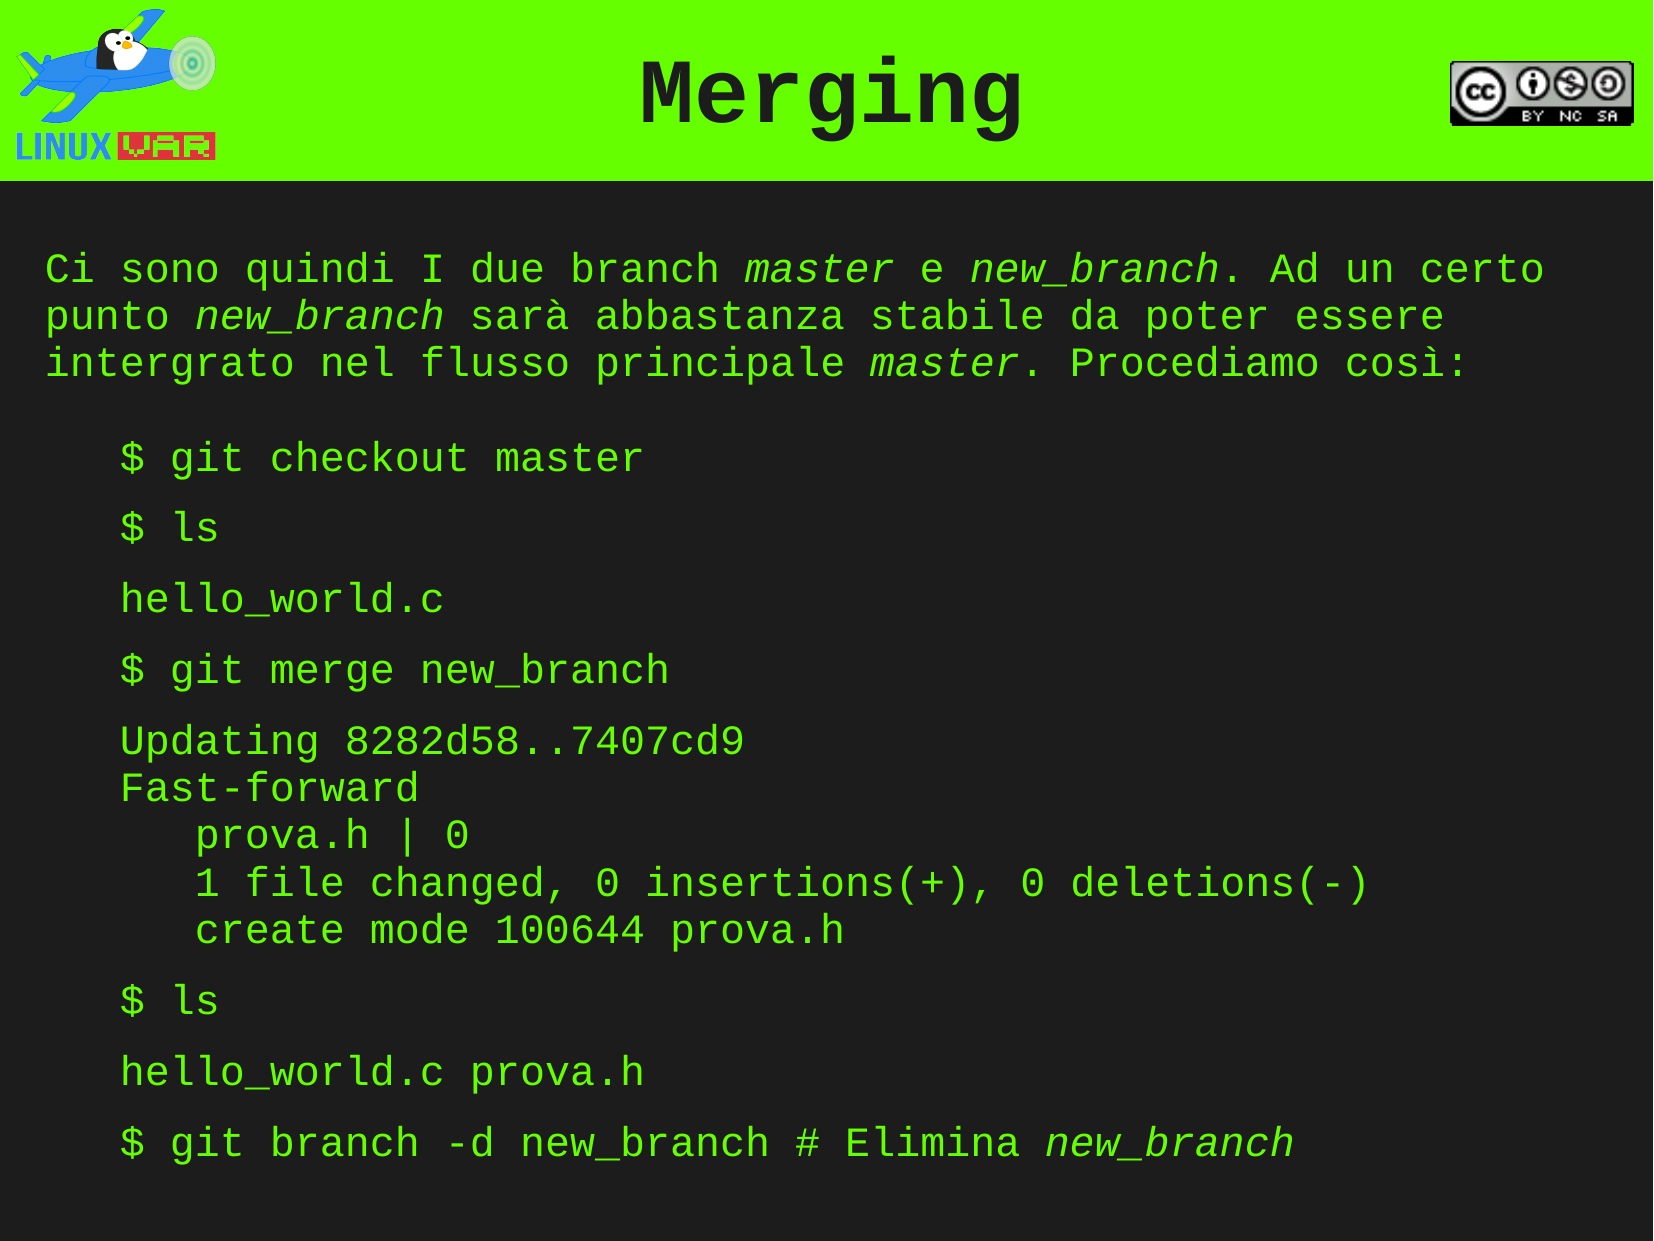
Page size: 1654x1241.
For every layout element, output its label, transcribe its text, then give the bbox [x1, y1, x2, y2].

picture [16, 9, 216, 160]
text_box [0, 0, 1653, 181]
text_box Ci sono quindi I due branch master e new_branch. Ad un certo punto new_branch sarà abbastanza stabile da poter essere intergrato nel flusso principale master. Procediamo così: $ git checkout master $ ls hello_world.c $ git merge new_branch Updating 8282d58..7407cd9 Fast-forward prova.h | 0 1 file changed, 0 insertions(+), 0 deletions(-) create mode 100644 prova.h $ ls hello_world.c prova.h $ git branch -d new_branch # Elimina new_branch [30, 240, 1606, 1177]
picture [1450, 61, 1634, 126]
text_box Merging [216, 39, 1471, 158]
